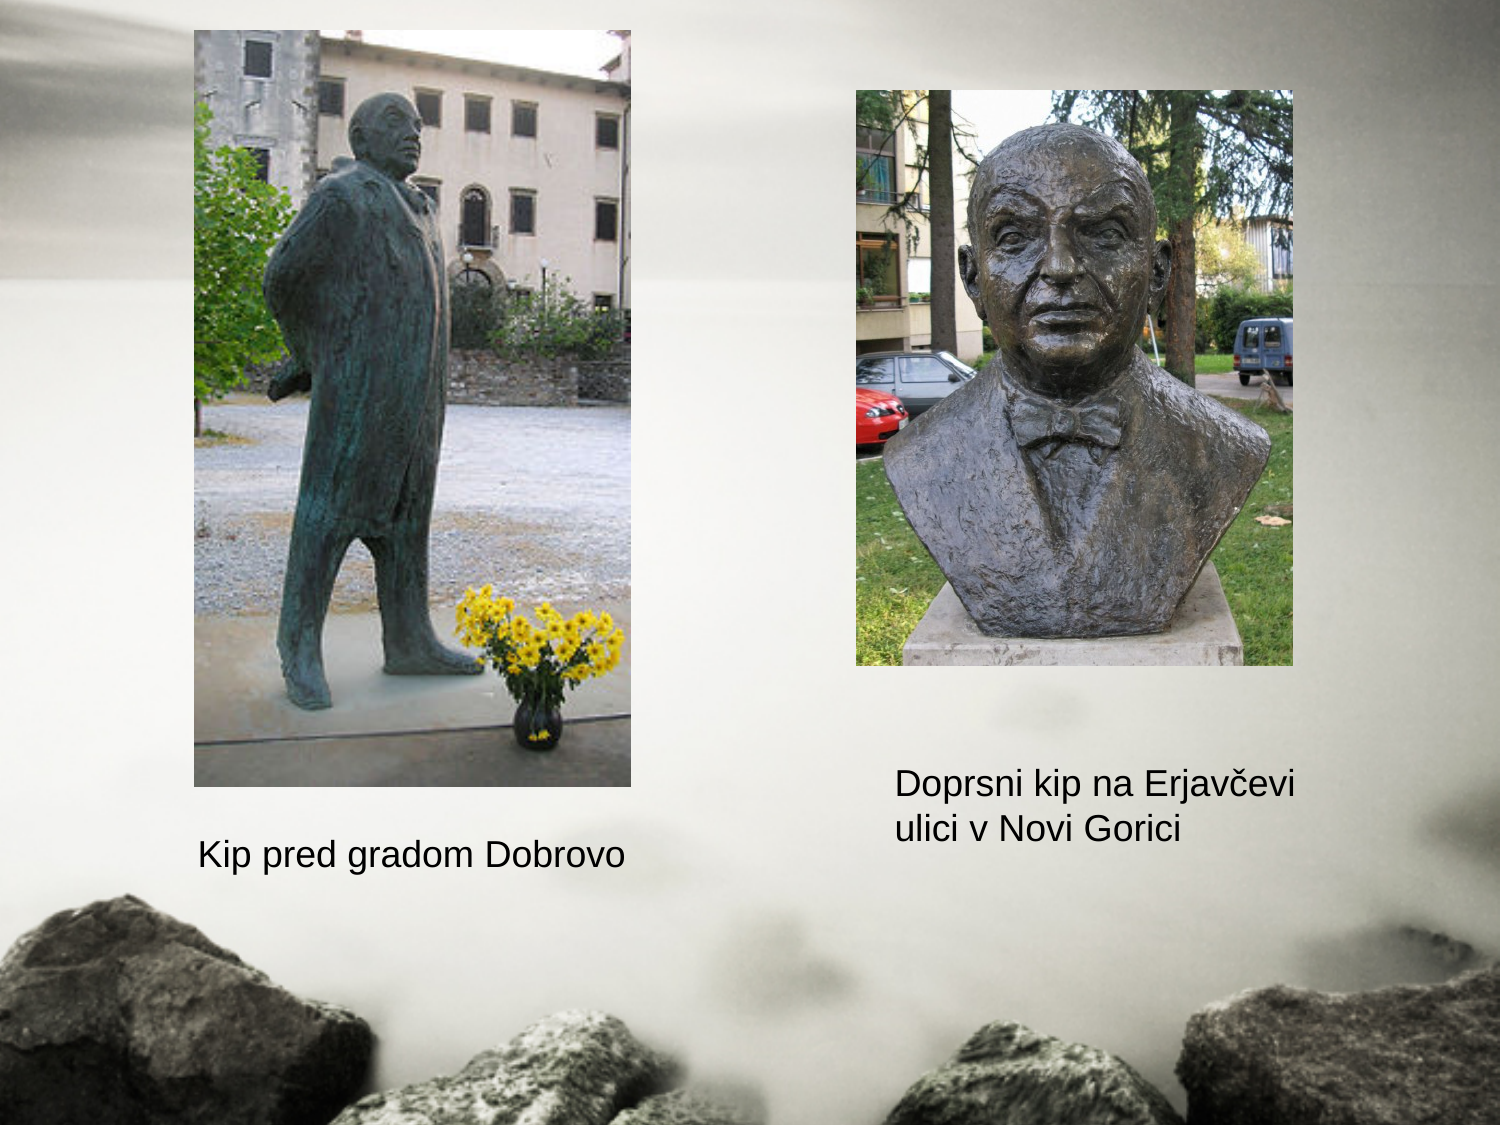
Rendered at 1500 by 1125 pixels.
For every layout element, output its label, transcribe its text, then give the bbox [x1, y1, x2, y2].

text_box Doprsni kip na Erjavčevi ulici v Novi Gorici [879, 751, 1341, 857]
picture [0, 0, 1500, 1125]
text_box Kip pred gradom Dobrovo [183, 822, 668, 883]
